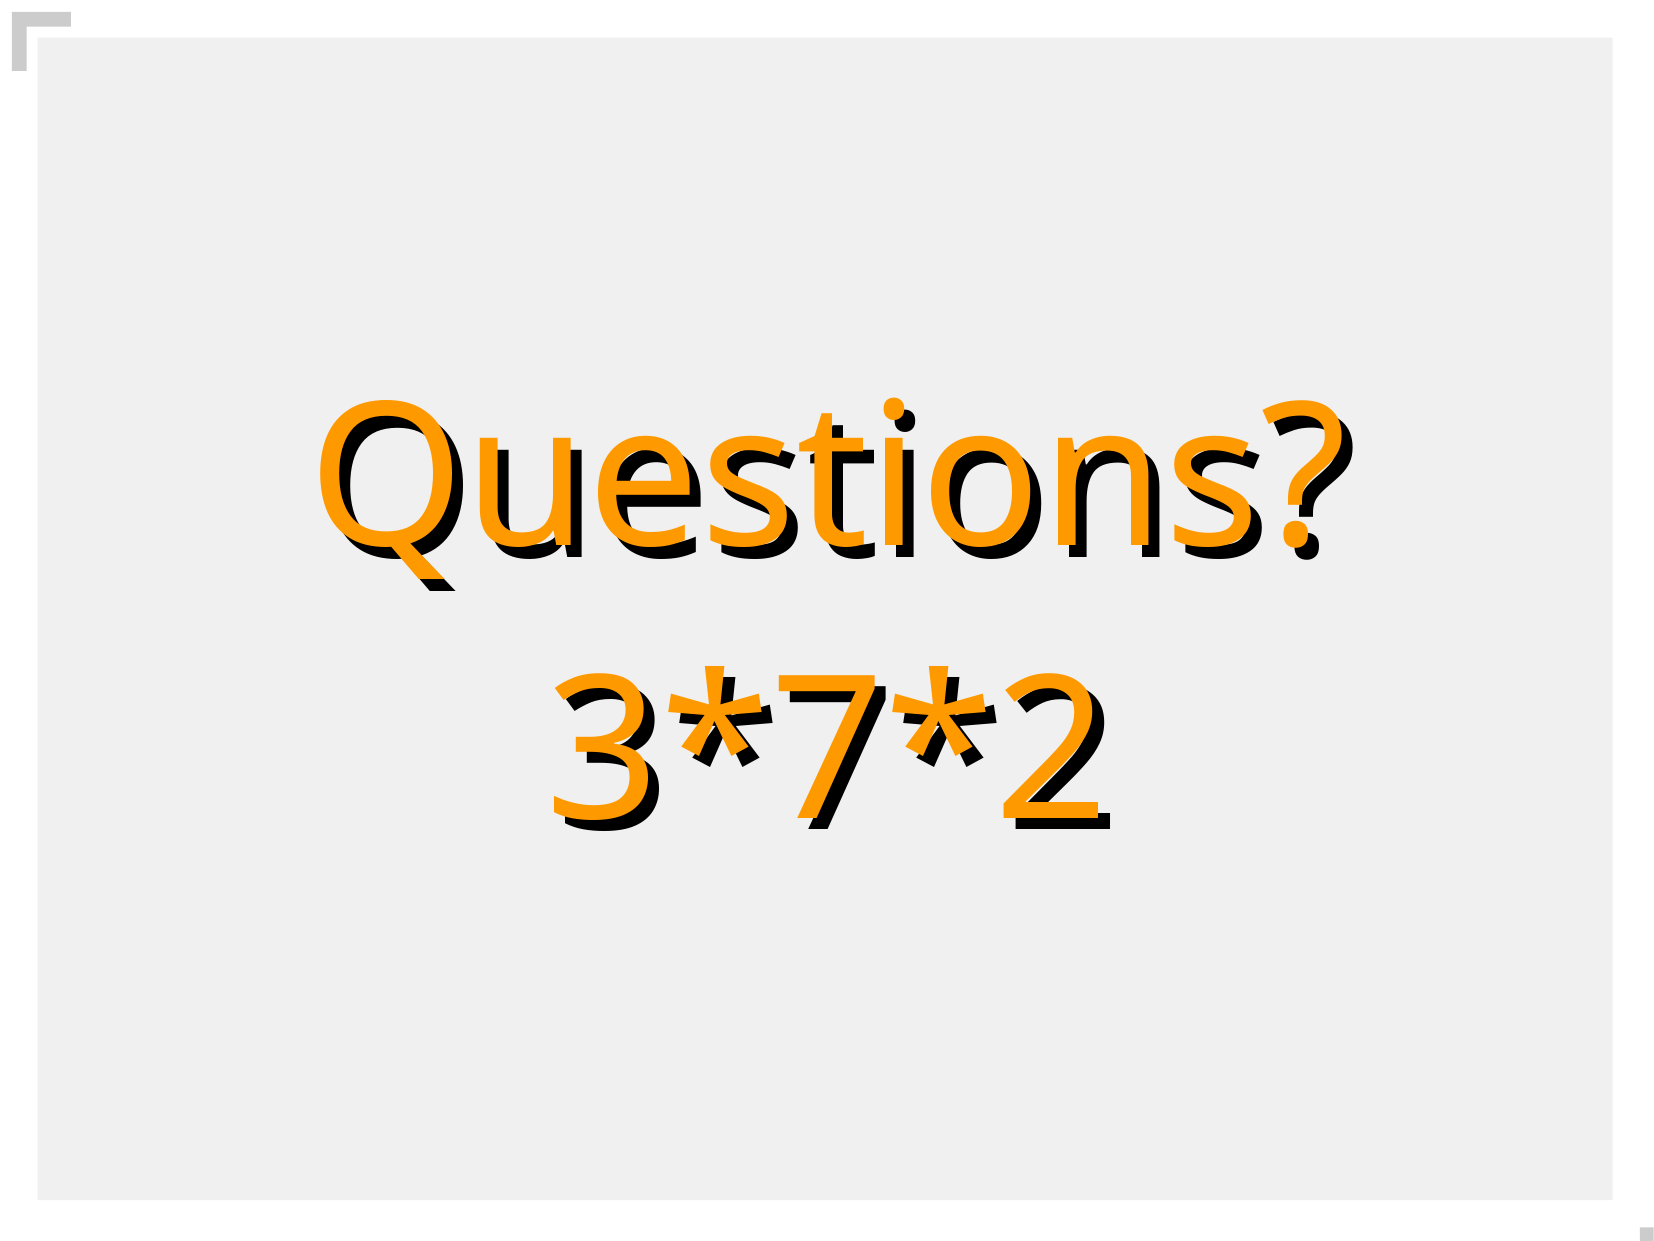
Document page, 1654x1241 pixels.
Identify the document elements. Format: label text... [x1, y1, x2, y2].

title Questions? 3*7*2 [121, 46, 1534, 1163]
